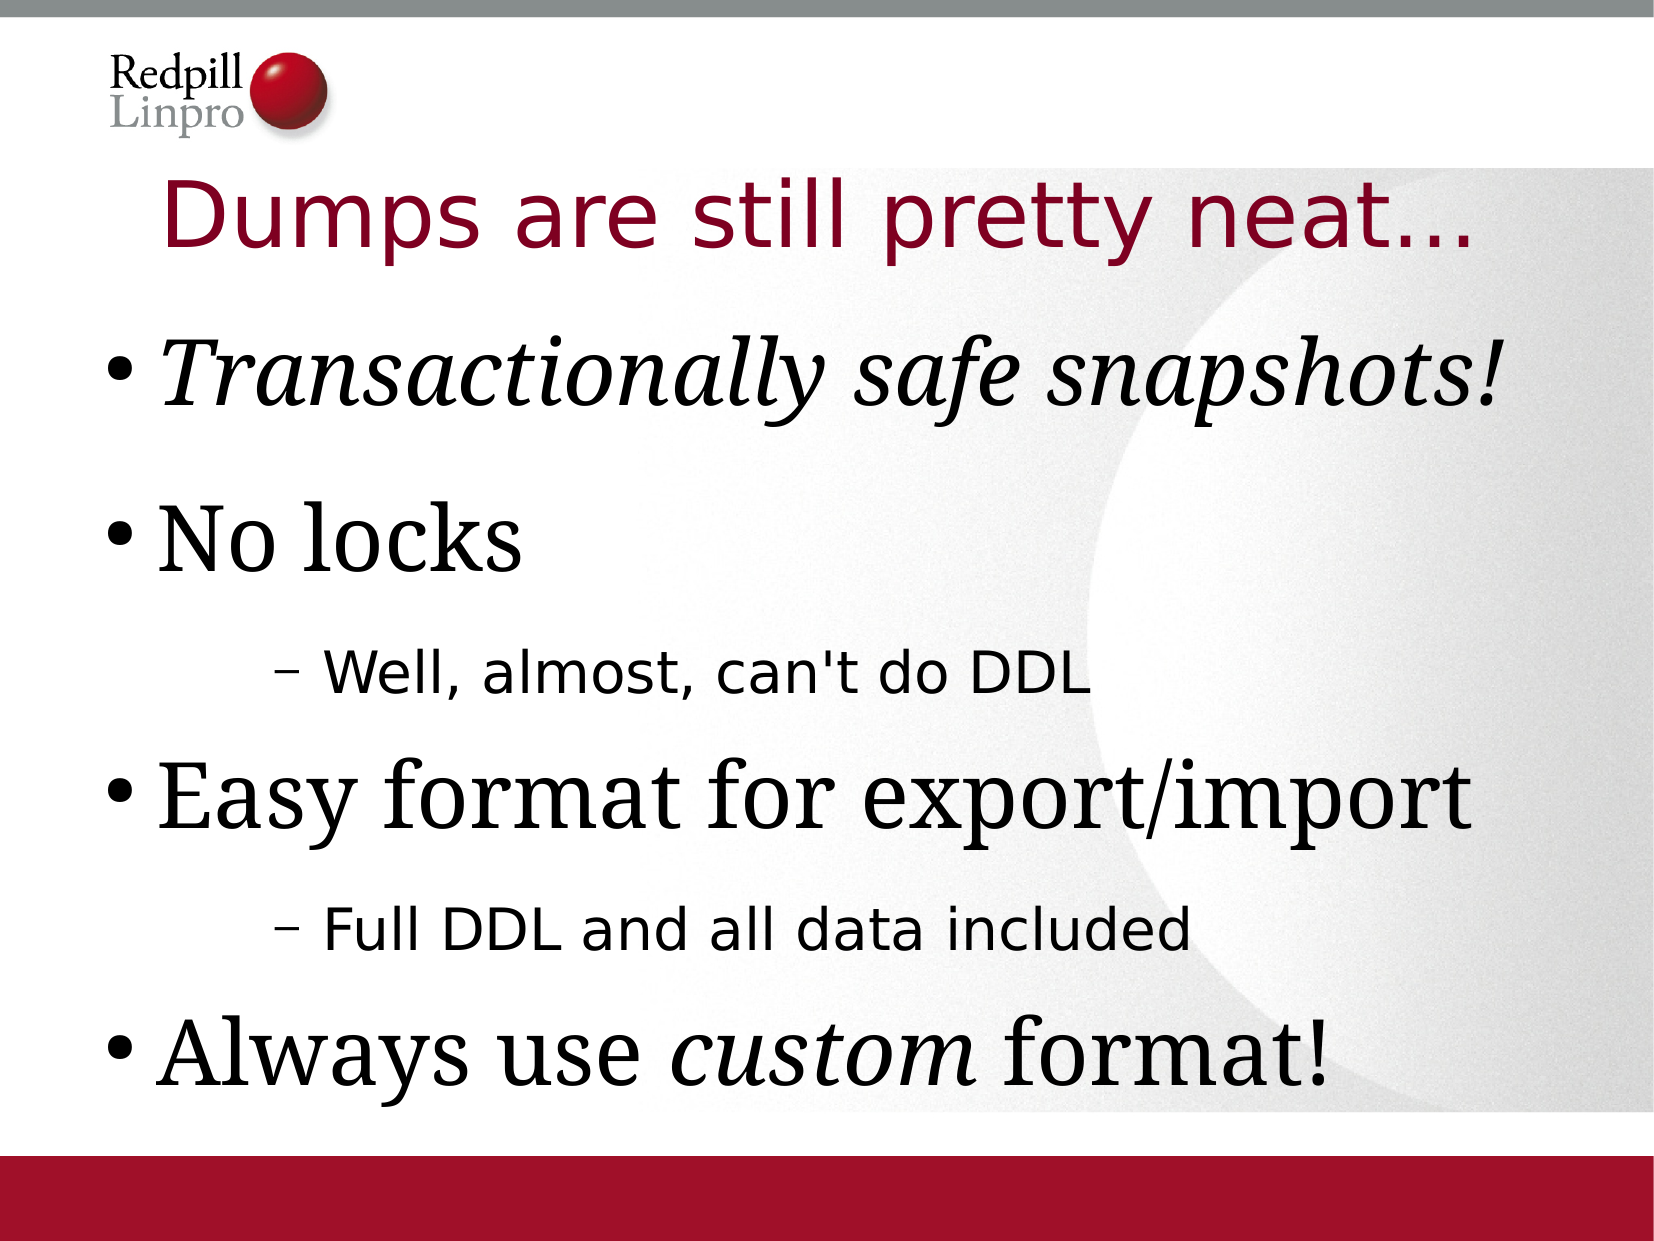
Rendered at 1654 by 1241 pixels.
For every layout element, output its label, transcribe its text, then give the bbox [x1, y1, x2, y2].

title Dumps are still pretty neat... [76, 147, 1565, 285]
list Transactionally safe snapshots! No locks Well, almost, can't do DDL Easy format for export/import Full DDL and all data included Always use custom format! [85, 307, 1574, 1112]
picture [0, 0, 1654, 1241]
